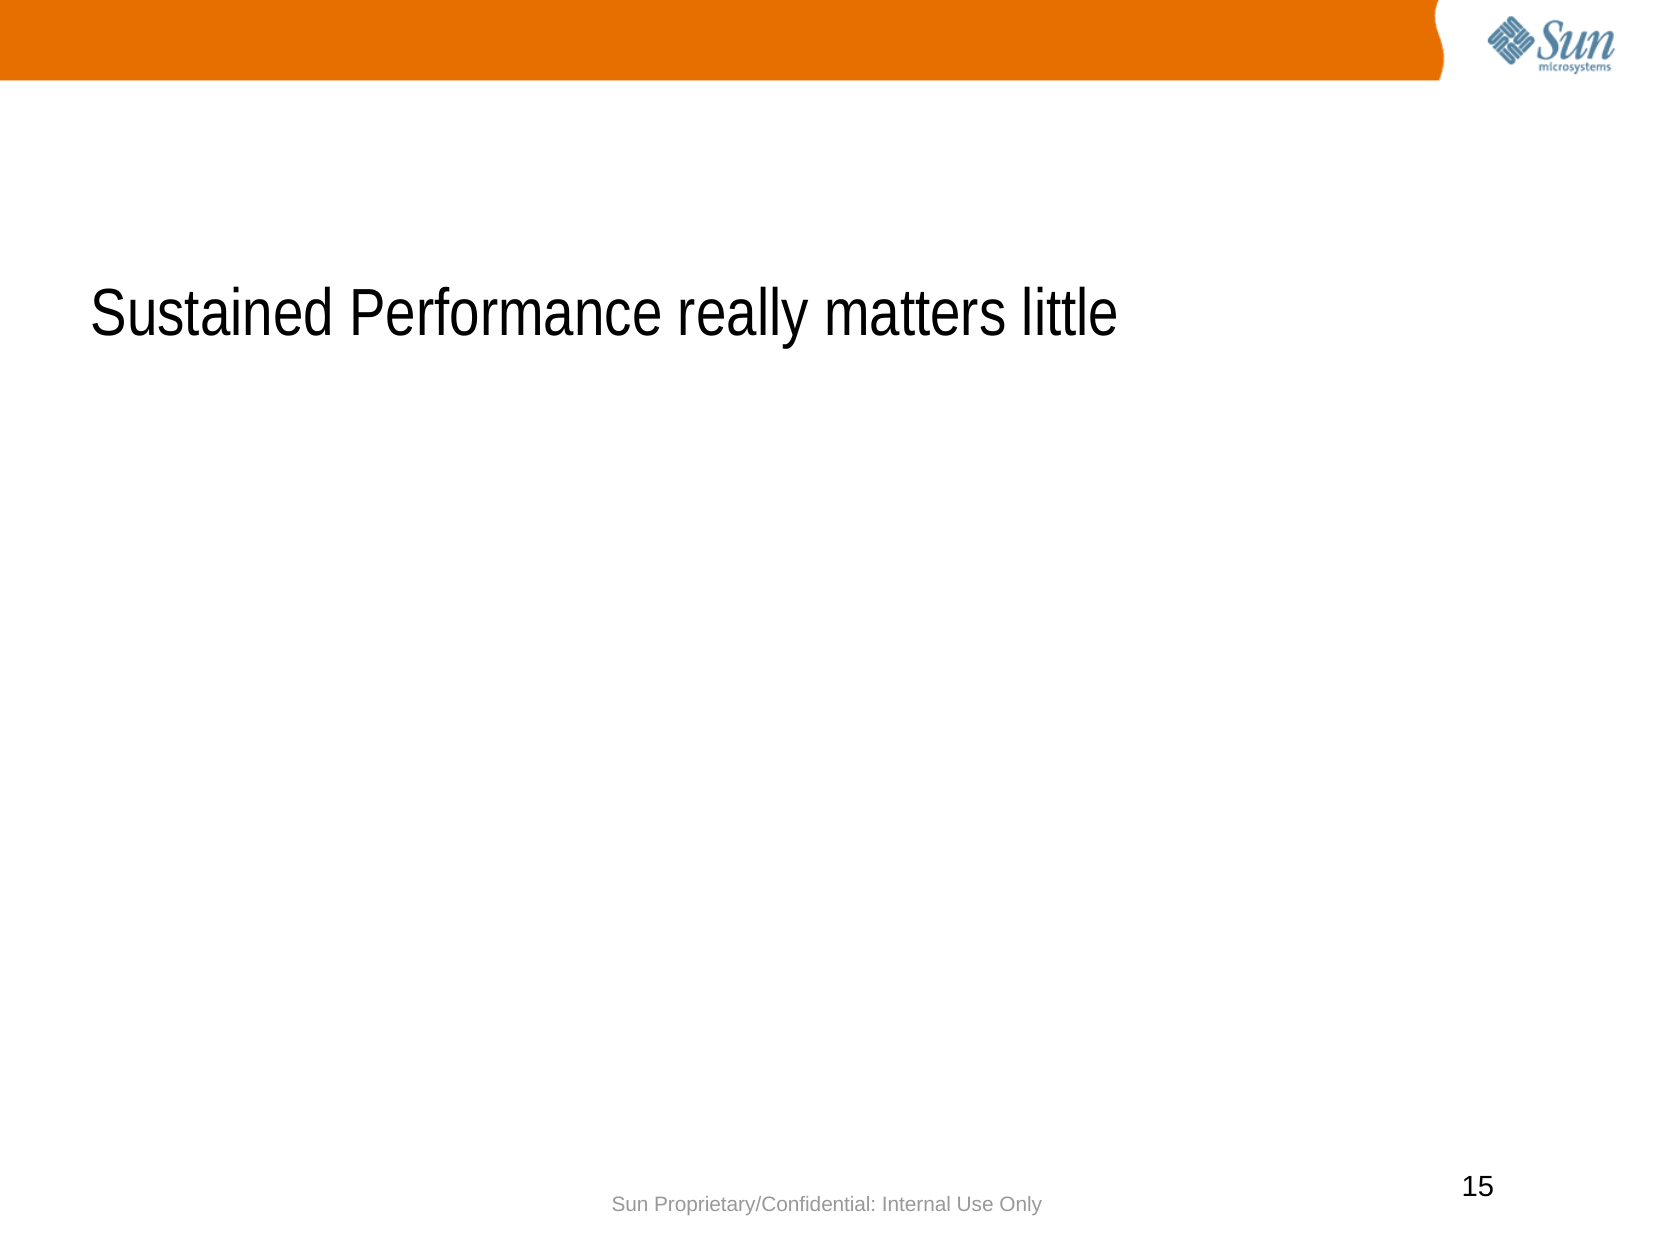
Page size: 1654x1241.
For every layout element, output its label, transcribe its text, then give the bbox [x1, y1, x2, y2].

picture [0, 0, 1654, 83]
list Sustained Performance really matters little [71, 283, 1545, 1121]
